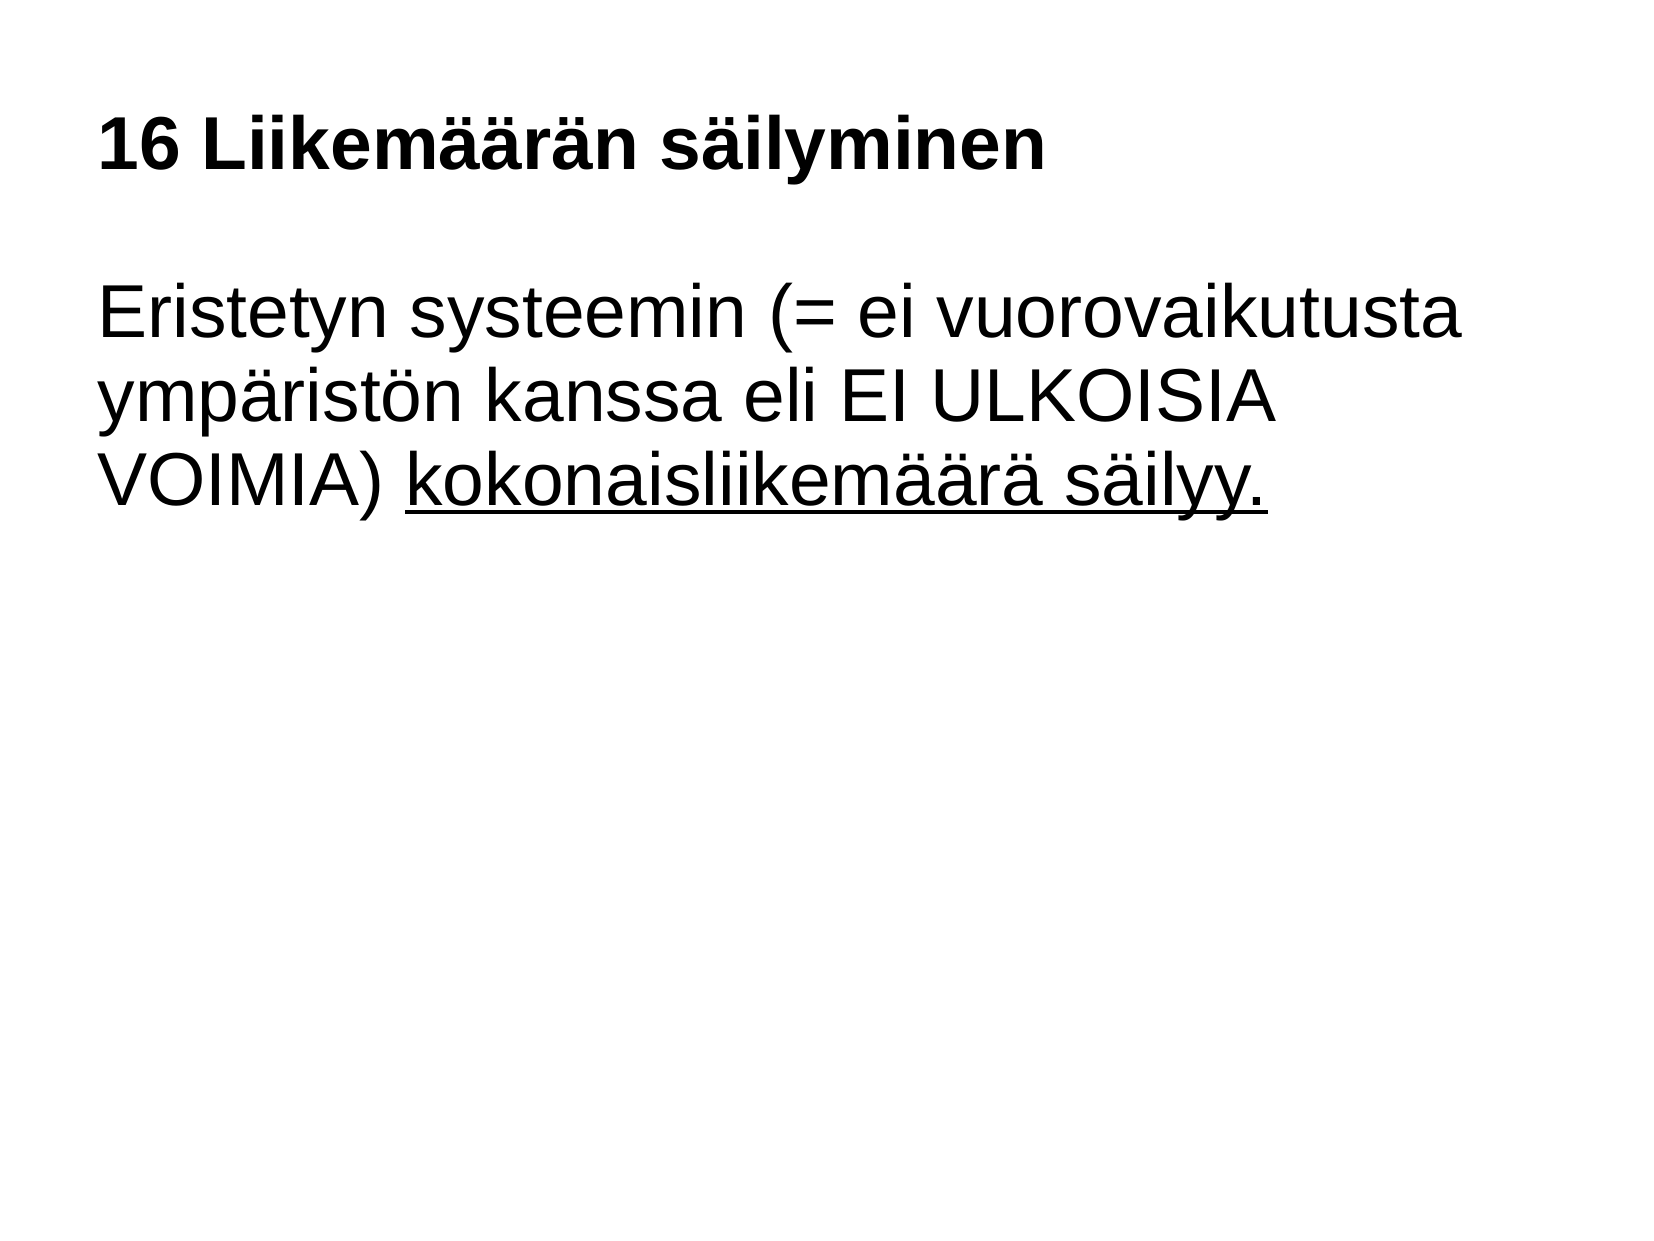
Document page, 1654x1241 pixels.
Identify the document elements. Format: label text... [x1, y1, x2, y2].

text_box 16 Liikemäärän säilyminen Eristetyn systeemin (= ei vuorovaikutusta ympäristön kanssa eli EI ULKOISIA VOIMIA) kokonaisliikemäärä säilyy. [82, 94, 1547, 530]
